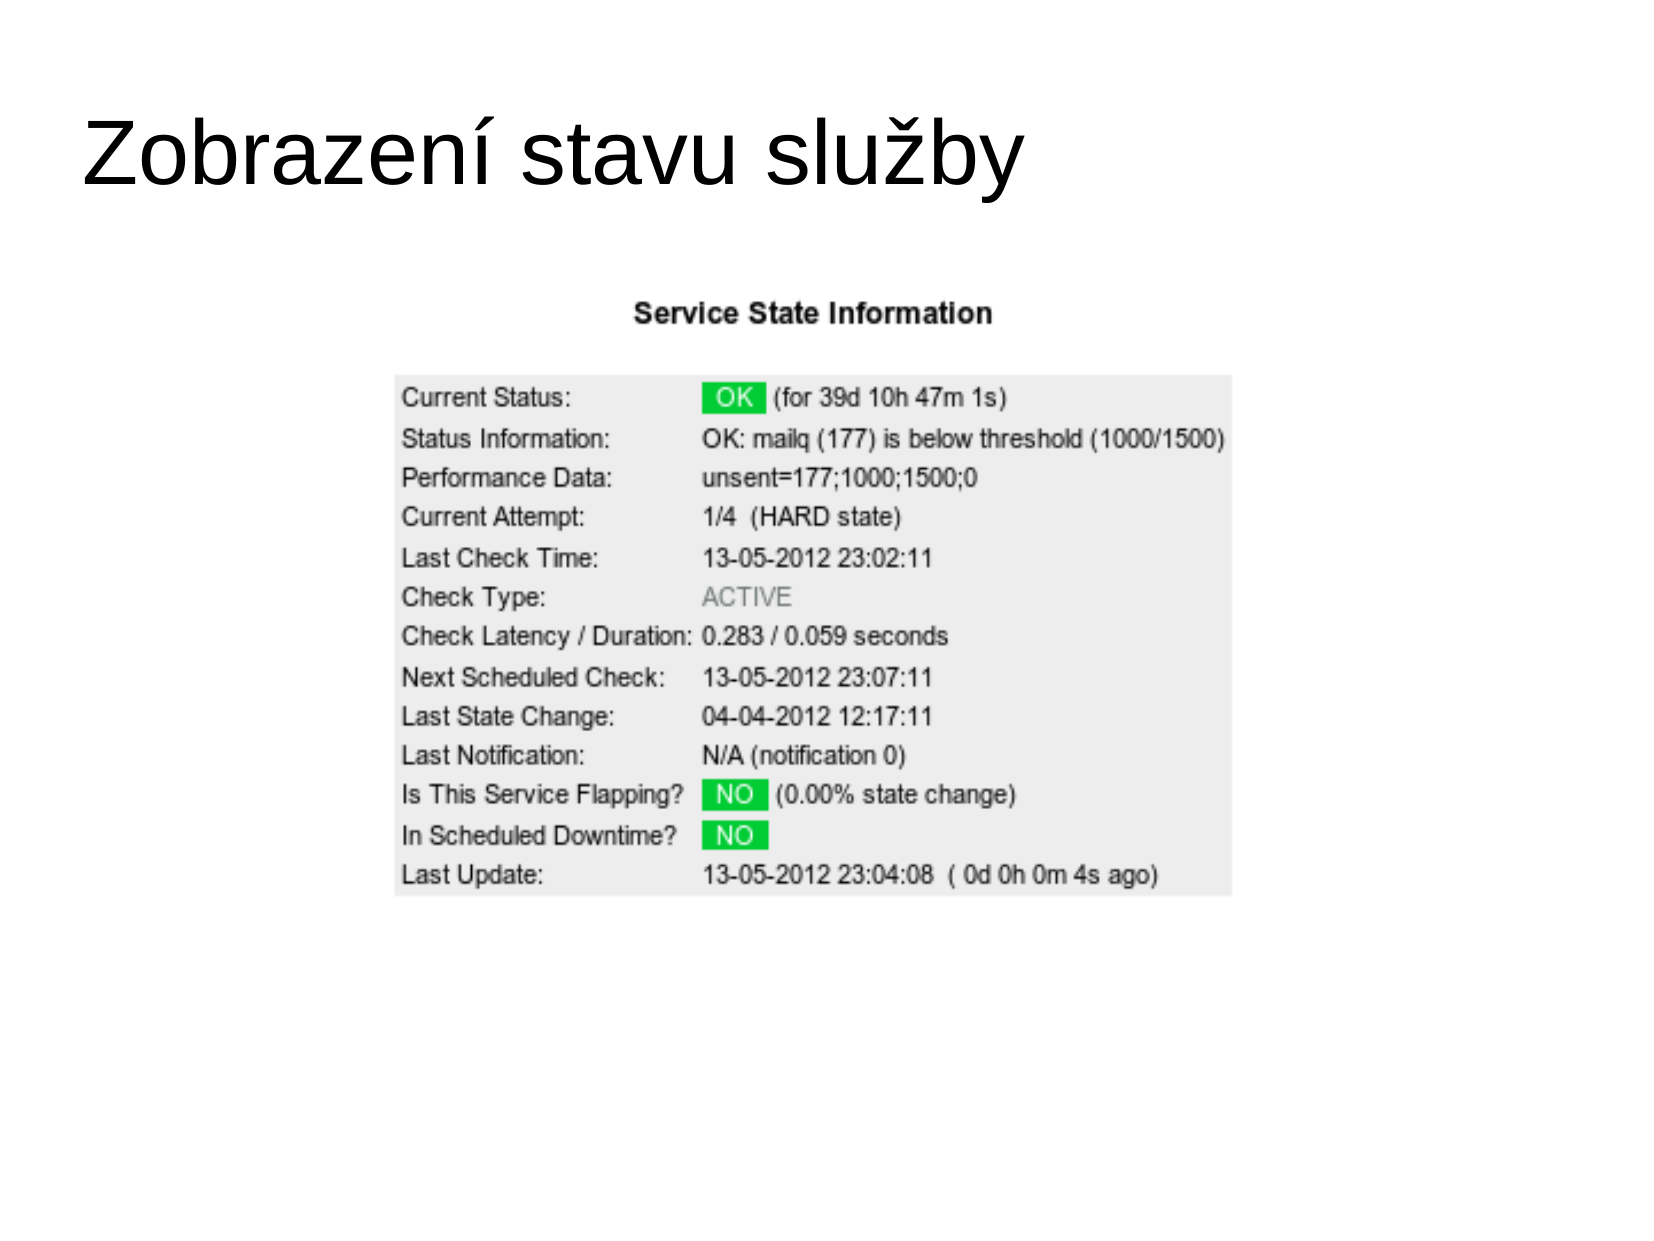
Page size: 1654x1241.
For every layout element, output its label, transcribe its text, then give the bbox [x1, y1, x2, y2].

title Zobrazení stavu služby [82, 49, 1571, 257]
picture [370, 283, 1258, 904]
